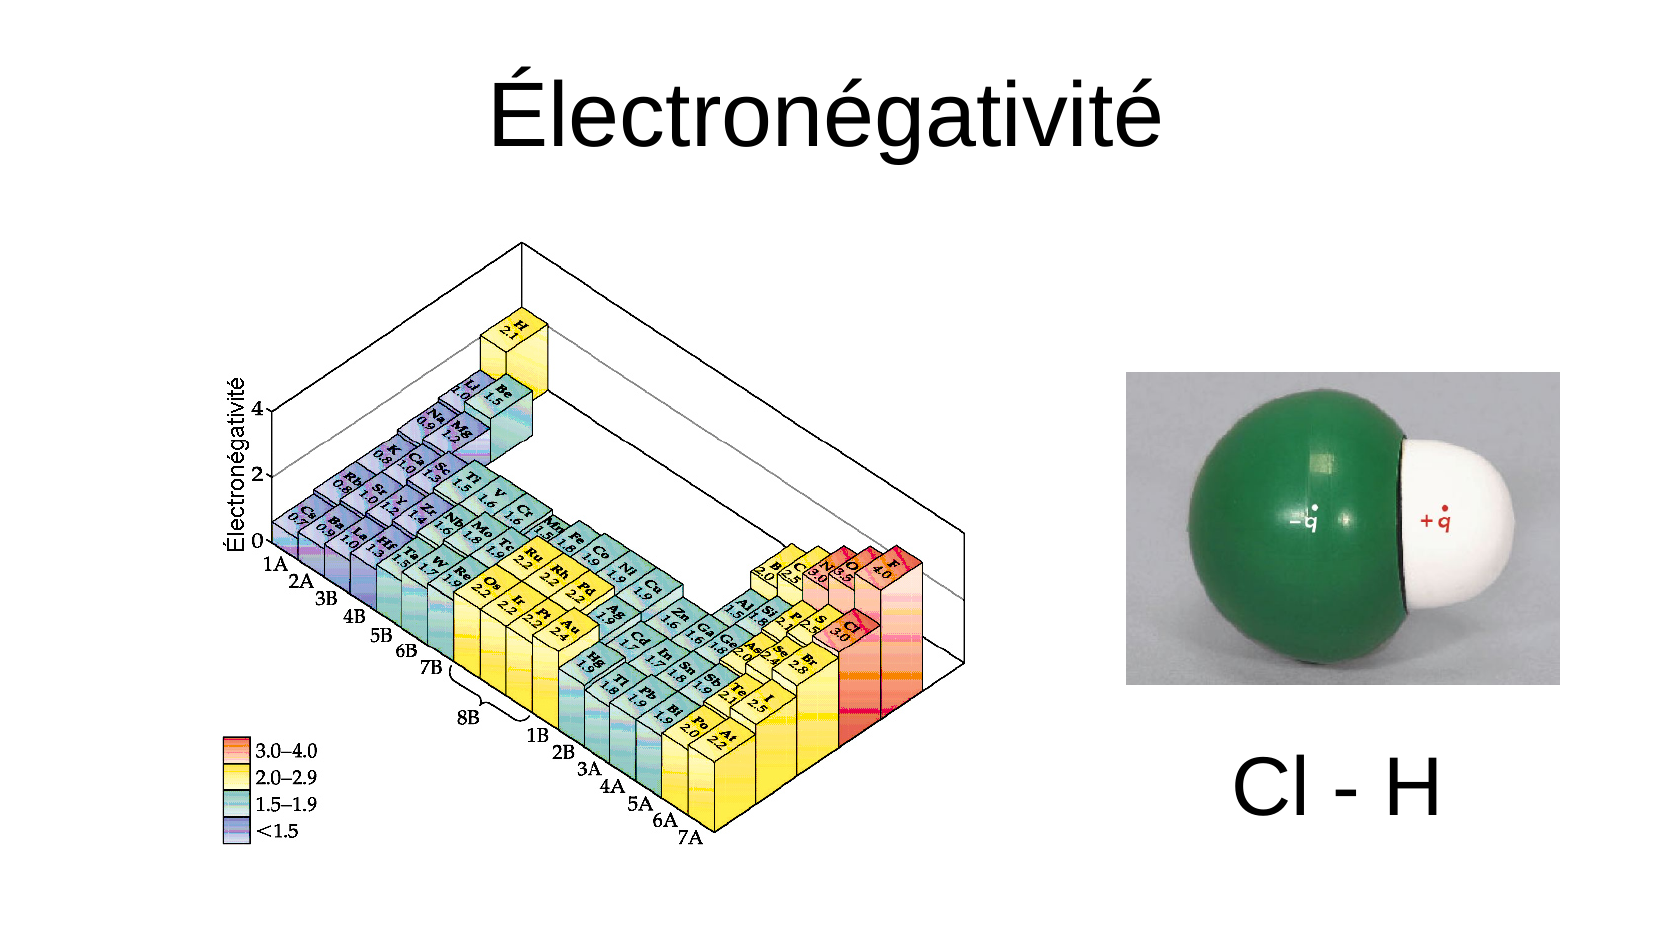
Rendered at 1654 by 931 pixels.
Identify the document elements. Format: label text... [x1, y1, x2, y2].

text_box Cl - H [1216, 732, 1548, 841]
title Électronégativité [82, 37, 1571, 193]
picture [212, 236, 972, 853]
picture [1126, 372, 1560, 686]
